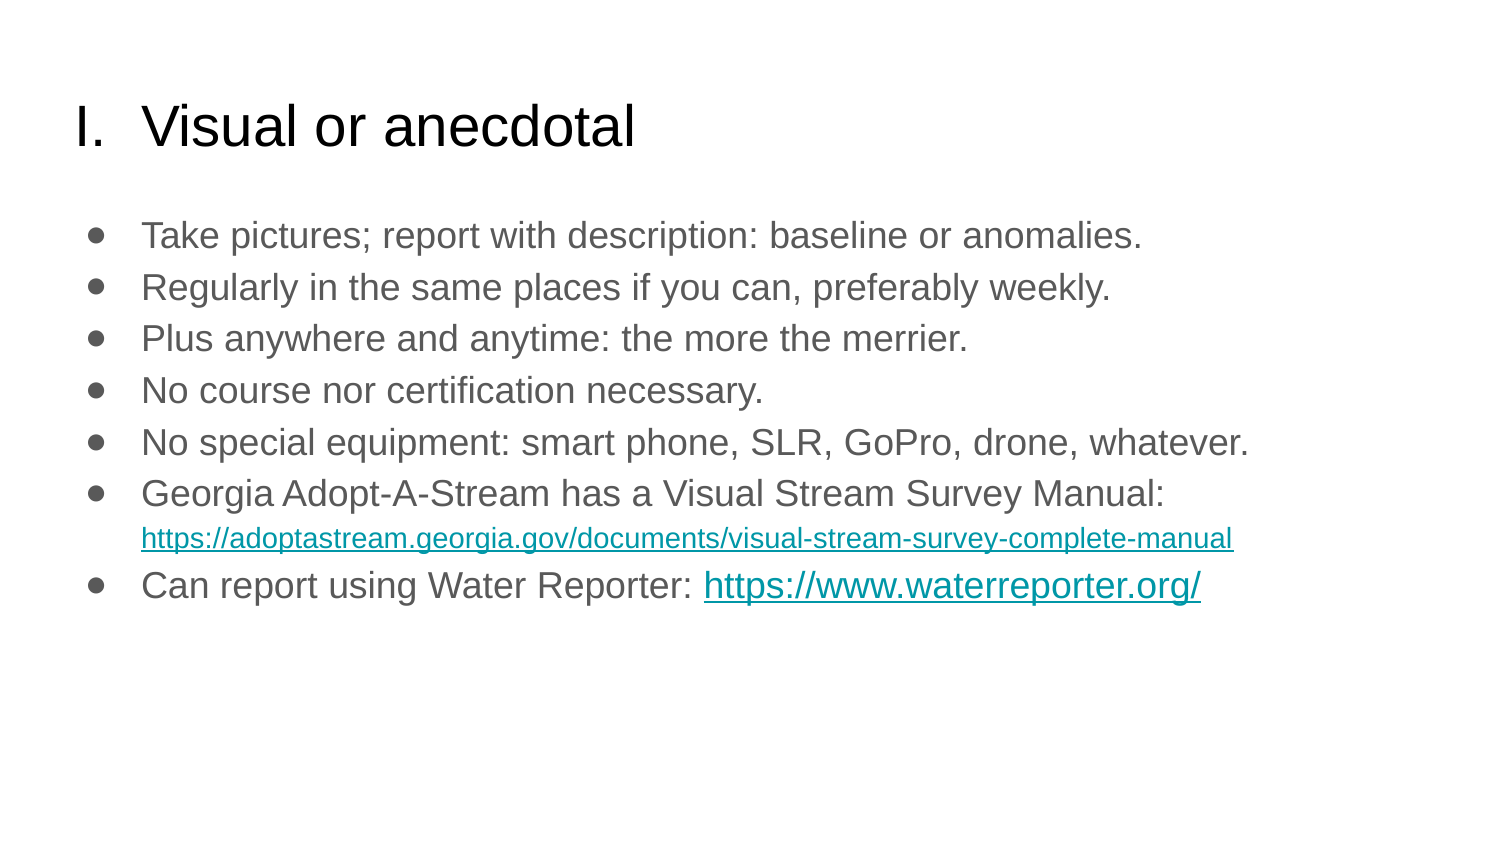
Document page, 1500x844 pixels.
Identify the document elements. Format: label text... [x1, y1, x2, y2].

list Take pictures; report with description: baseline or anomalies. Regularly in the same places if you can, preferably weekly. Plus anywhere and anytime: the more the merrier. No course nor certification necessary. No special equipment: smart phone, SLR, GoPro, drone, whatever. Georgia Adopt-A-Stream has a Visual Stream Survey Manual: https://adoptastream.georgia.gov/documents/visual-stream-survey-complete-manual Can report using Water Reporter: https://www.waterreporter.org/ [51, 189, 1449, 750]
title Visual or anecdotal [51, 72, 1449, 167]
